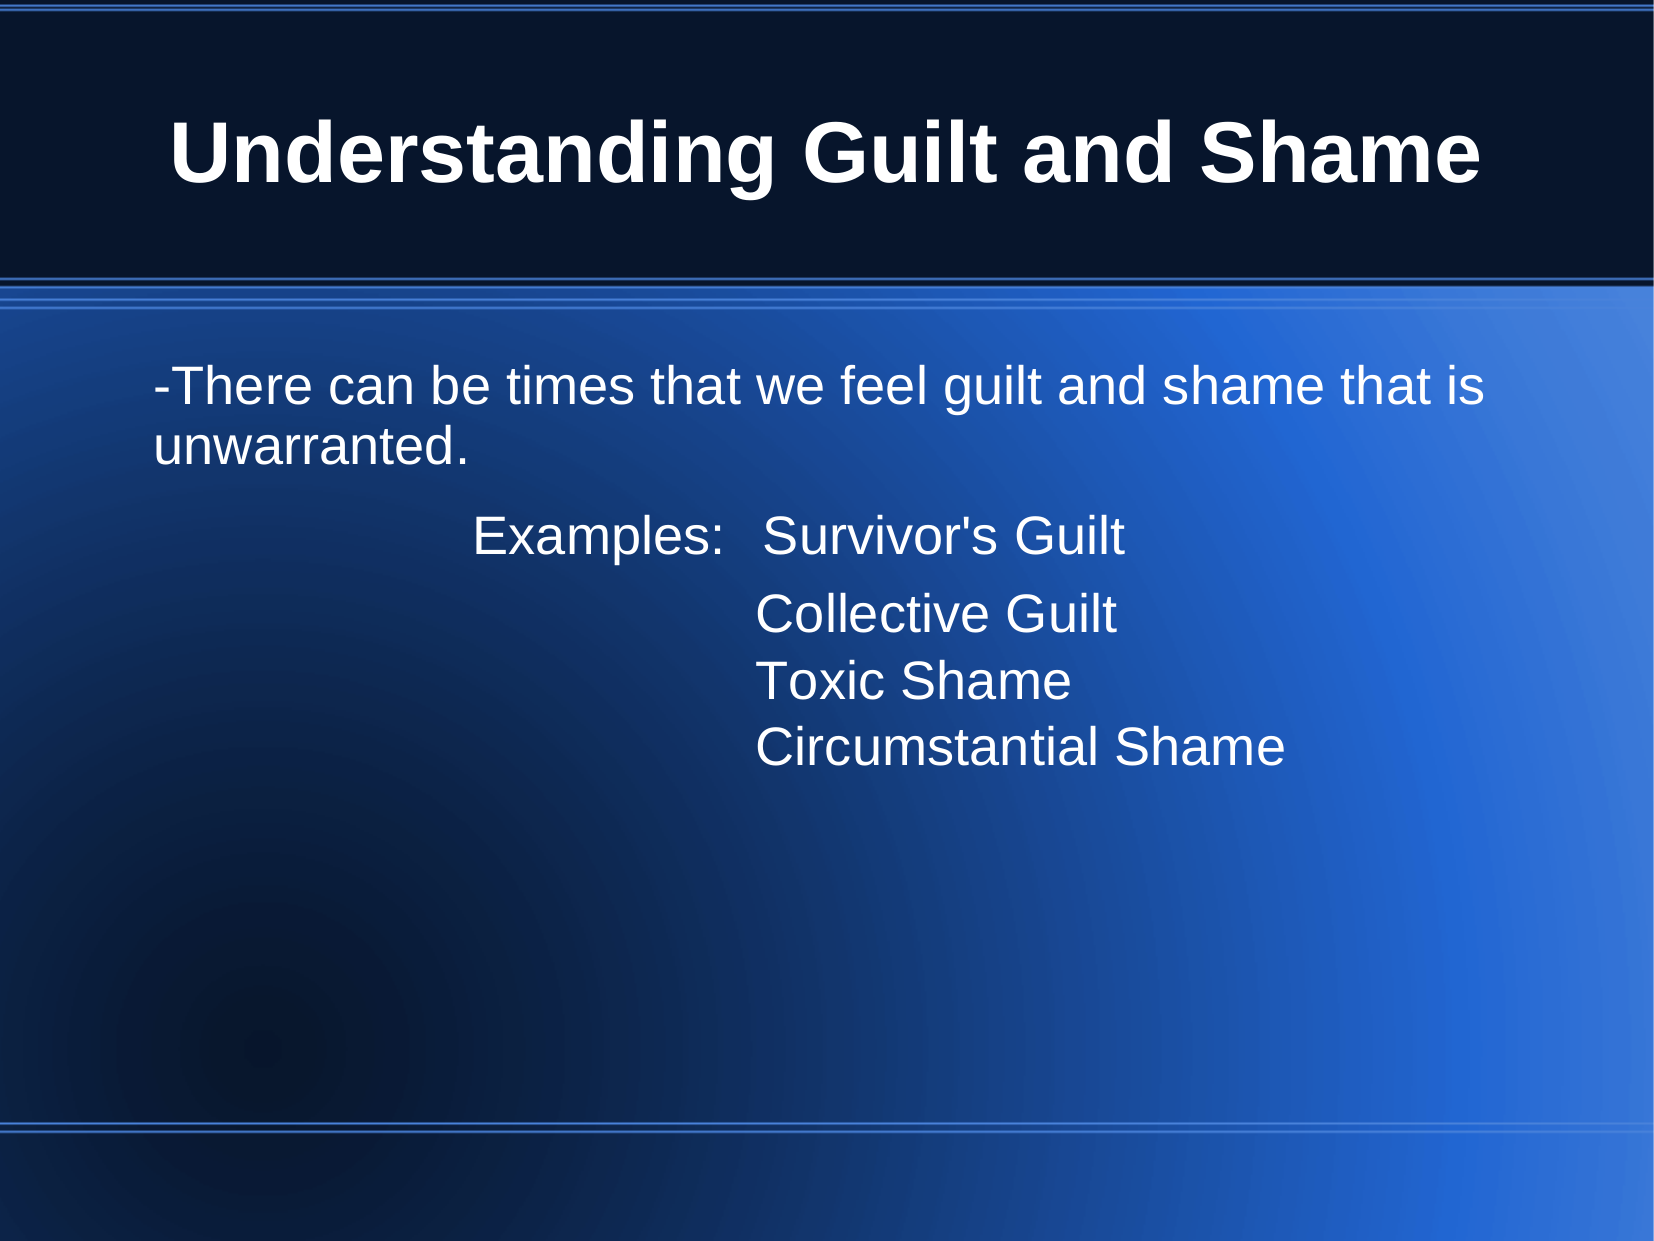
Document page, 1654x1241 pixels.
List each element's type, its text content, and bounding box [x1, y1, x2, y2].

title Understanding Guilt and Shame [82, 49, 1571, 257]
list -There can be times that we feel guilt and shame that is unwarranted. Examples: Survivor's Guilt Collective Guilt Toxic Shame Circumstantial Shame [82, 355, 1571, 1058]
picture [0, 0, 1654, 1241]
